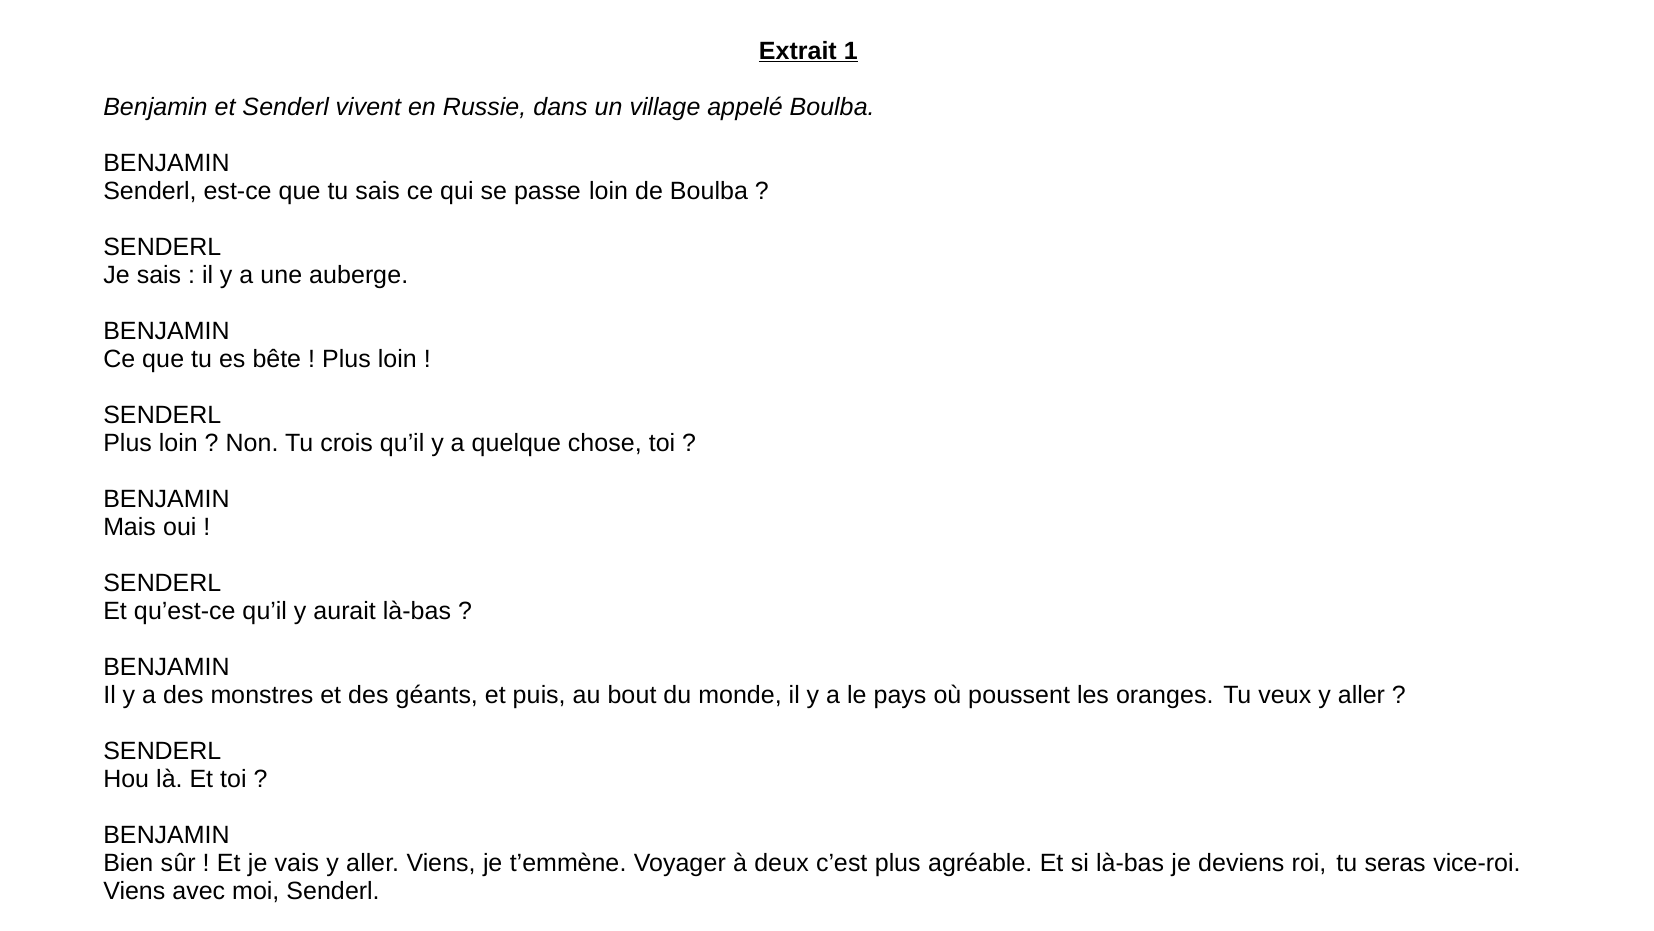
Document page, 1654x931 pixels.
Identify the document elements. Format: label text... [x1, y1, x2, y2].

text_box Extrait 1 Benjamin et Senderl vivent en Russie, dans un village appelé Boulba. BENJAMIN Senderl, est-ce que tu sais ce qui se passe loin de Boulba ? SENDERL Je sais : il y a une auberge. BENJAMIN Ce que tu es bête ! Plus loin ! SENDERL Plus loin ? Non. Tu crois qu’il y a quelque chose, toi ? BENJAMIN Mais oui ! SENDERL Et qu’est-ce qu’il y aurait là-bas ? BENJAMIN Il y a des monstres et des géants, et puis, au bout du monde, il y a le pays où poussent les oranges. Tu veux y aller ? SENDERL Hou là. Et toi ? BENJAMIN Bien sûr ! Et je vais y aller. Viens, je t’emmène. Voyager à deux c’est plus agréable. Et si là-bas je deviens roi, tu seras vice-roi. Viens avec moi, Senderl. [88, 29, 1536, 913]
